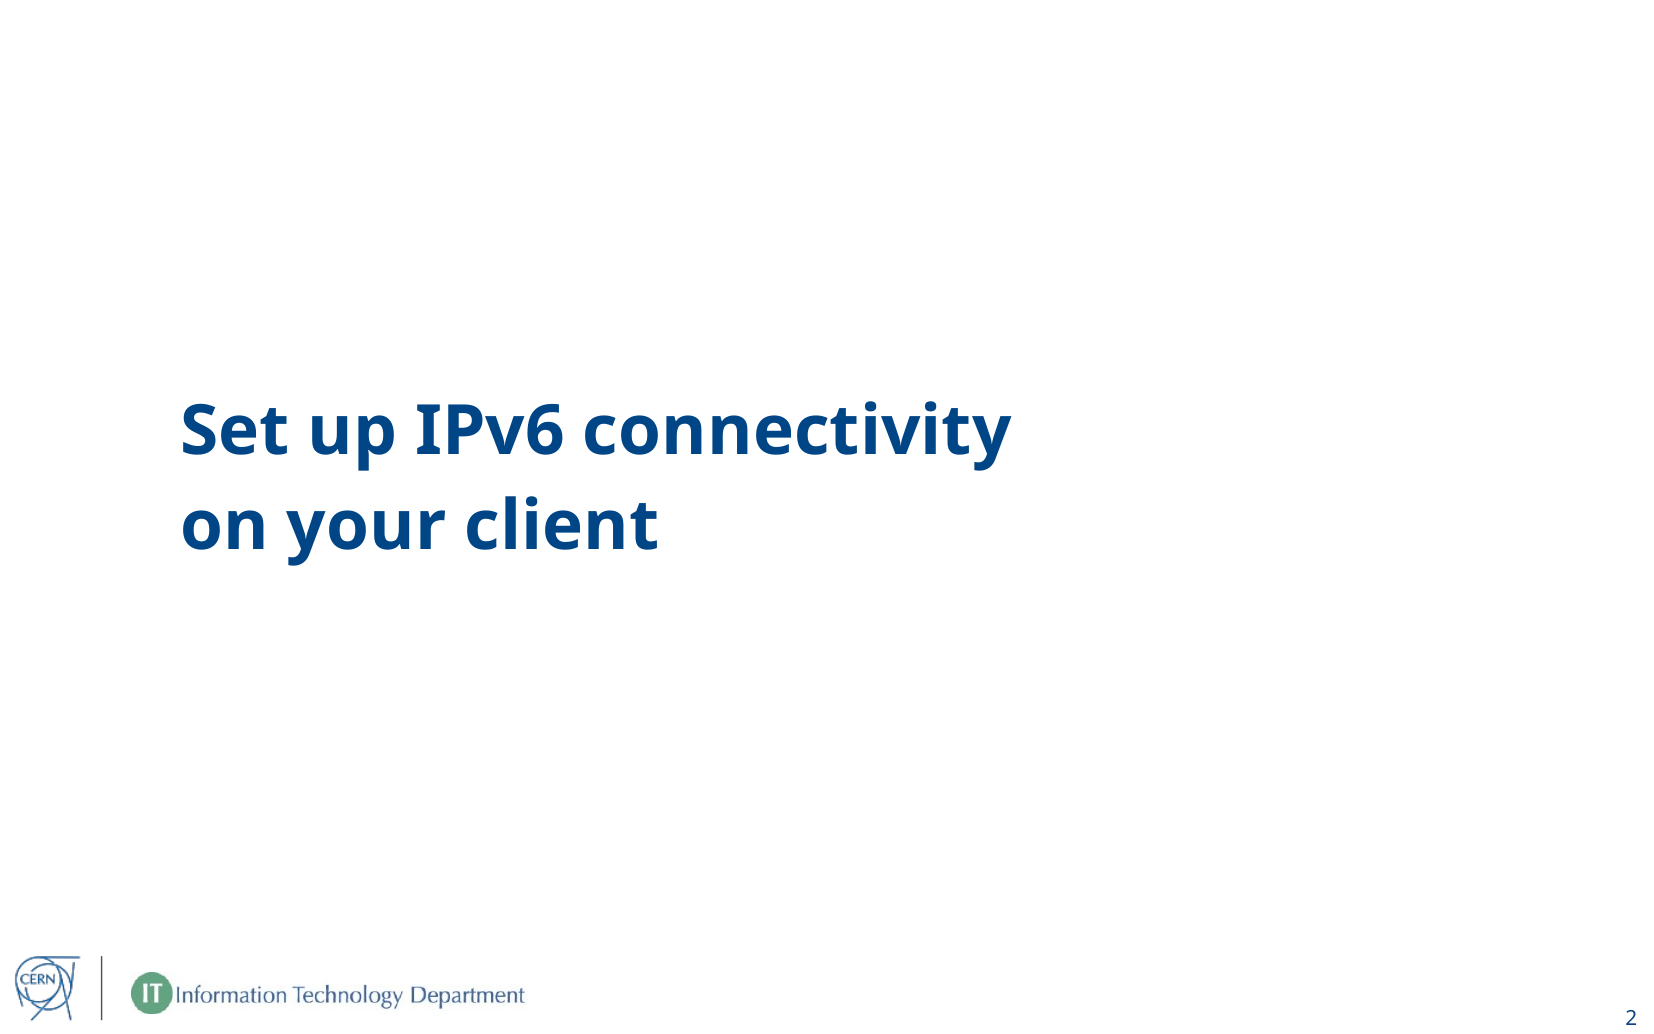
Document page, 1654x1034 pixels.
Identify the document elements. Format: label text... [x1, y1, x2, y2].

picture [16, 985, 64, 1032]
title Set up IPv6 connectivity on your client [180, 391, 1519, 559]
picture [131, 972, 774, 1014]
picture [17, 985, 59, 1001]
